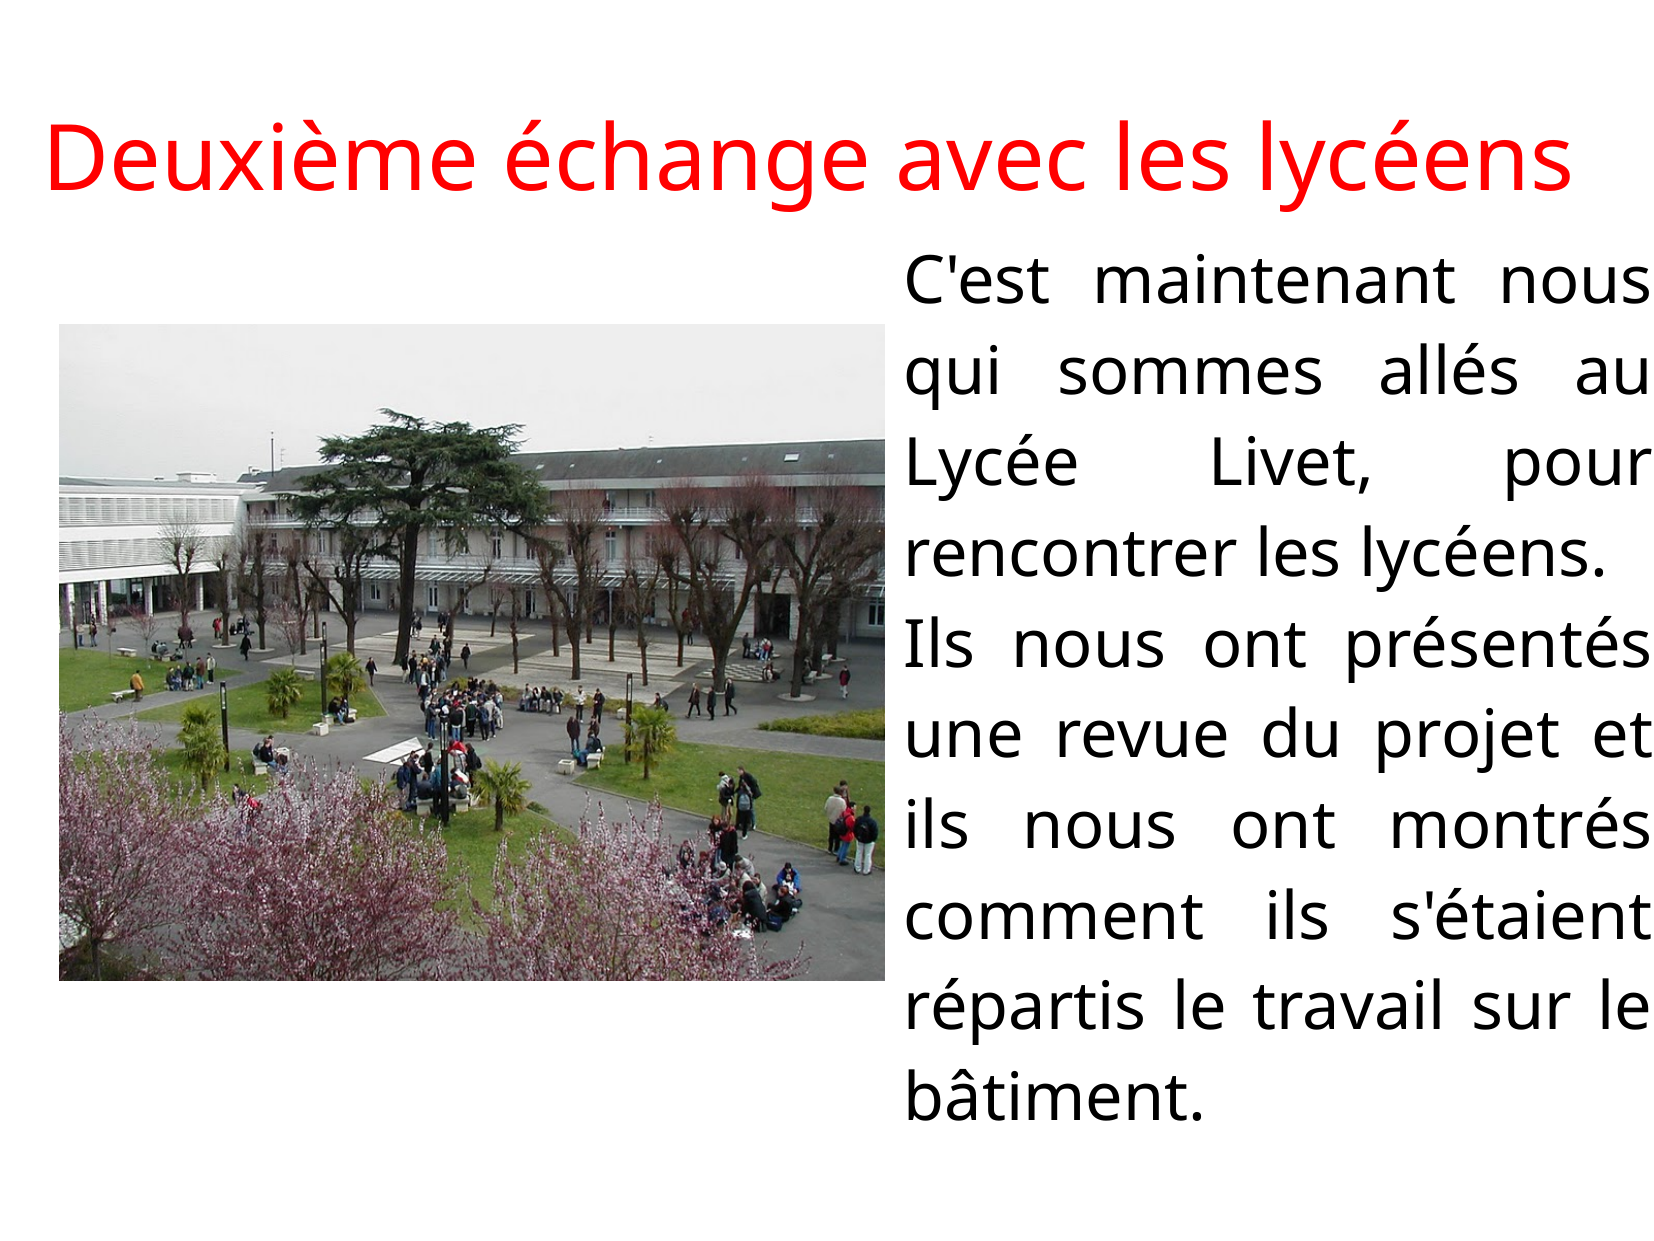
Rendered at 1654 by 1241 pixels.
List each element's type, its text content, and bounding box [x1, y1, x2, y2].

picture [59, 324, 885, 981]
title Deuxième échange avec les lycéens [0, 59, 1625, 252]
subtitle C'est maintenant nous qui sommes allés au Lycée Livet, pour rencontrer les lycéens. Ils nous ont présentés une revue du projet et ils nous ont montrés comment ils s'étaient répartis le travail sur le bâtiment. [903, 221, 1654, 1152]
